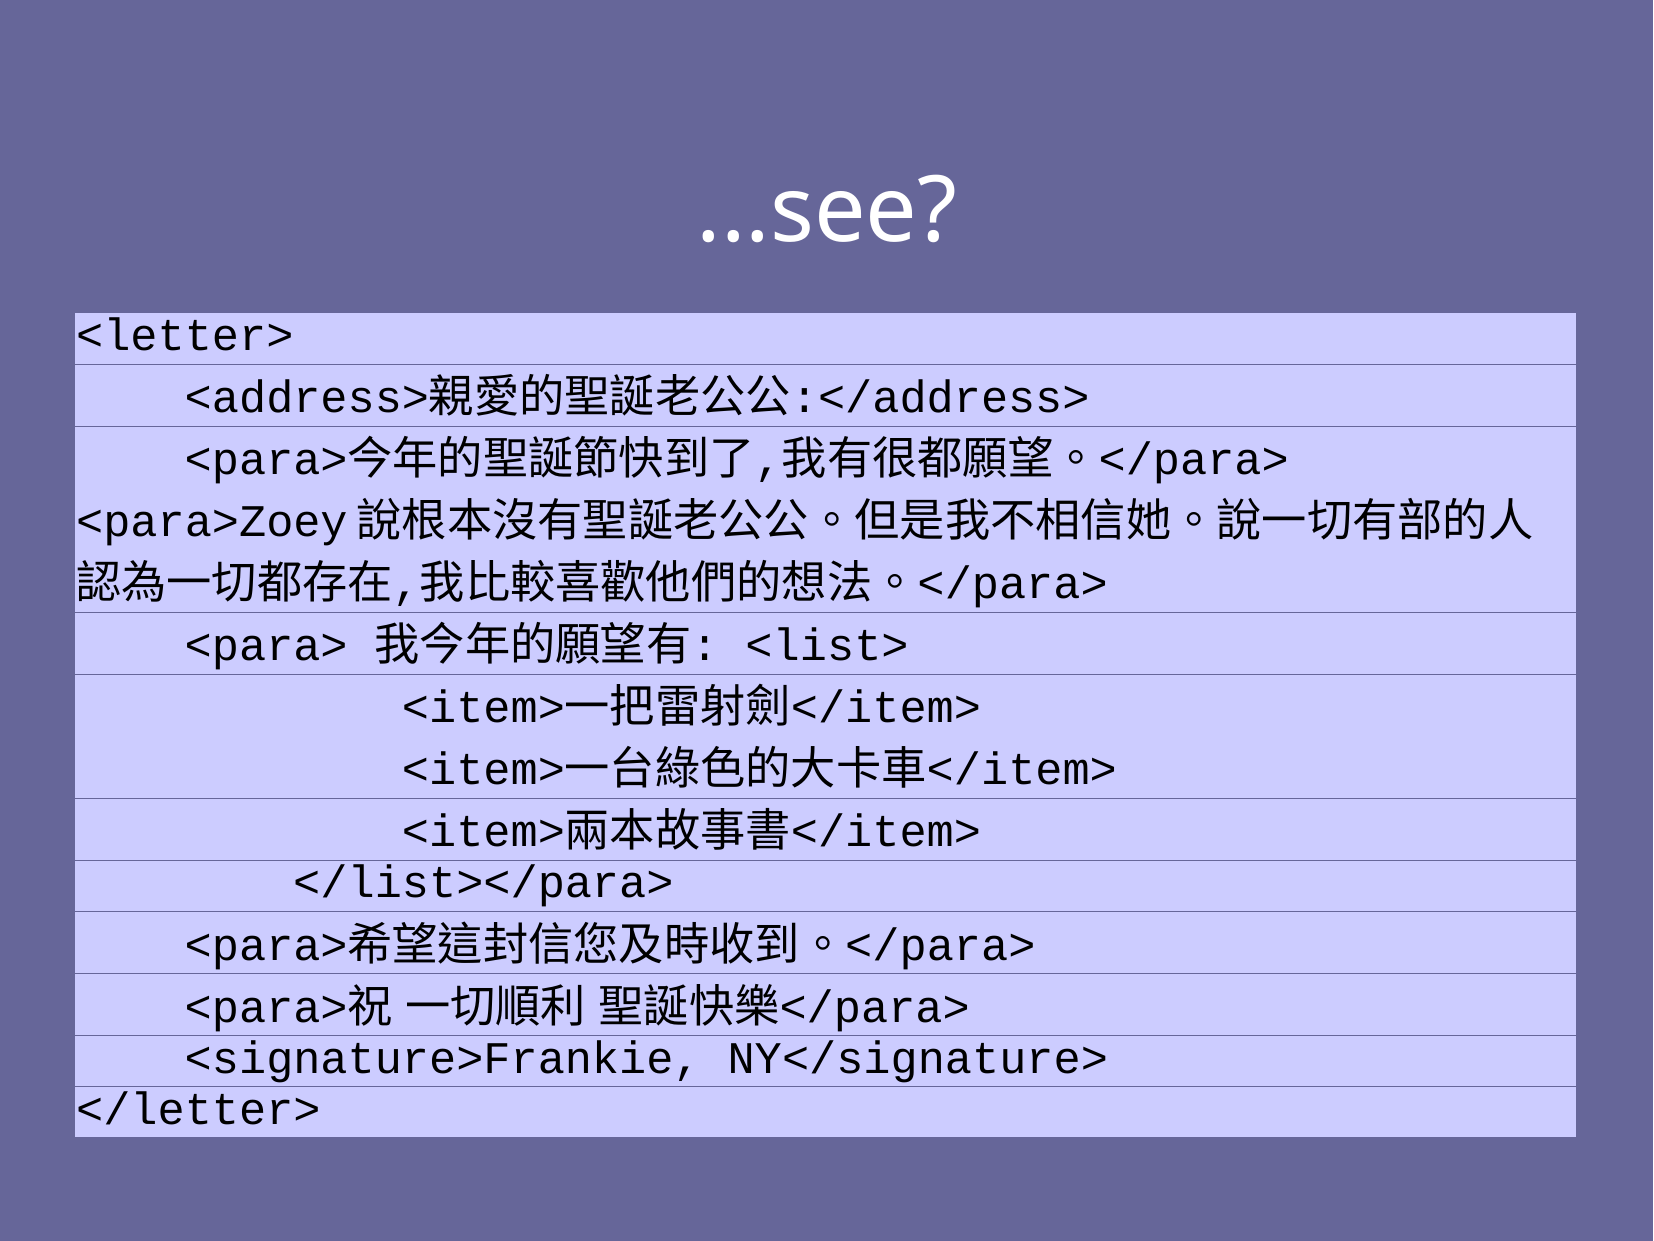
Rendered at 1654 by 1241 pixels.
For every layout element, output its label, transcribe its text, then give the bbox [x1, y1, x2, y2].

title ...see? [121, 102, 1534, 311]
chart [75, 313, 1576, 1198]
